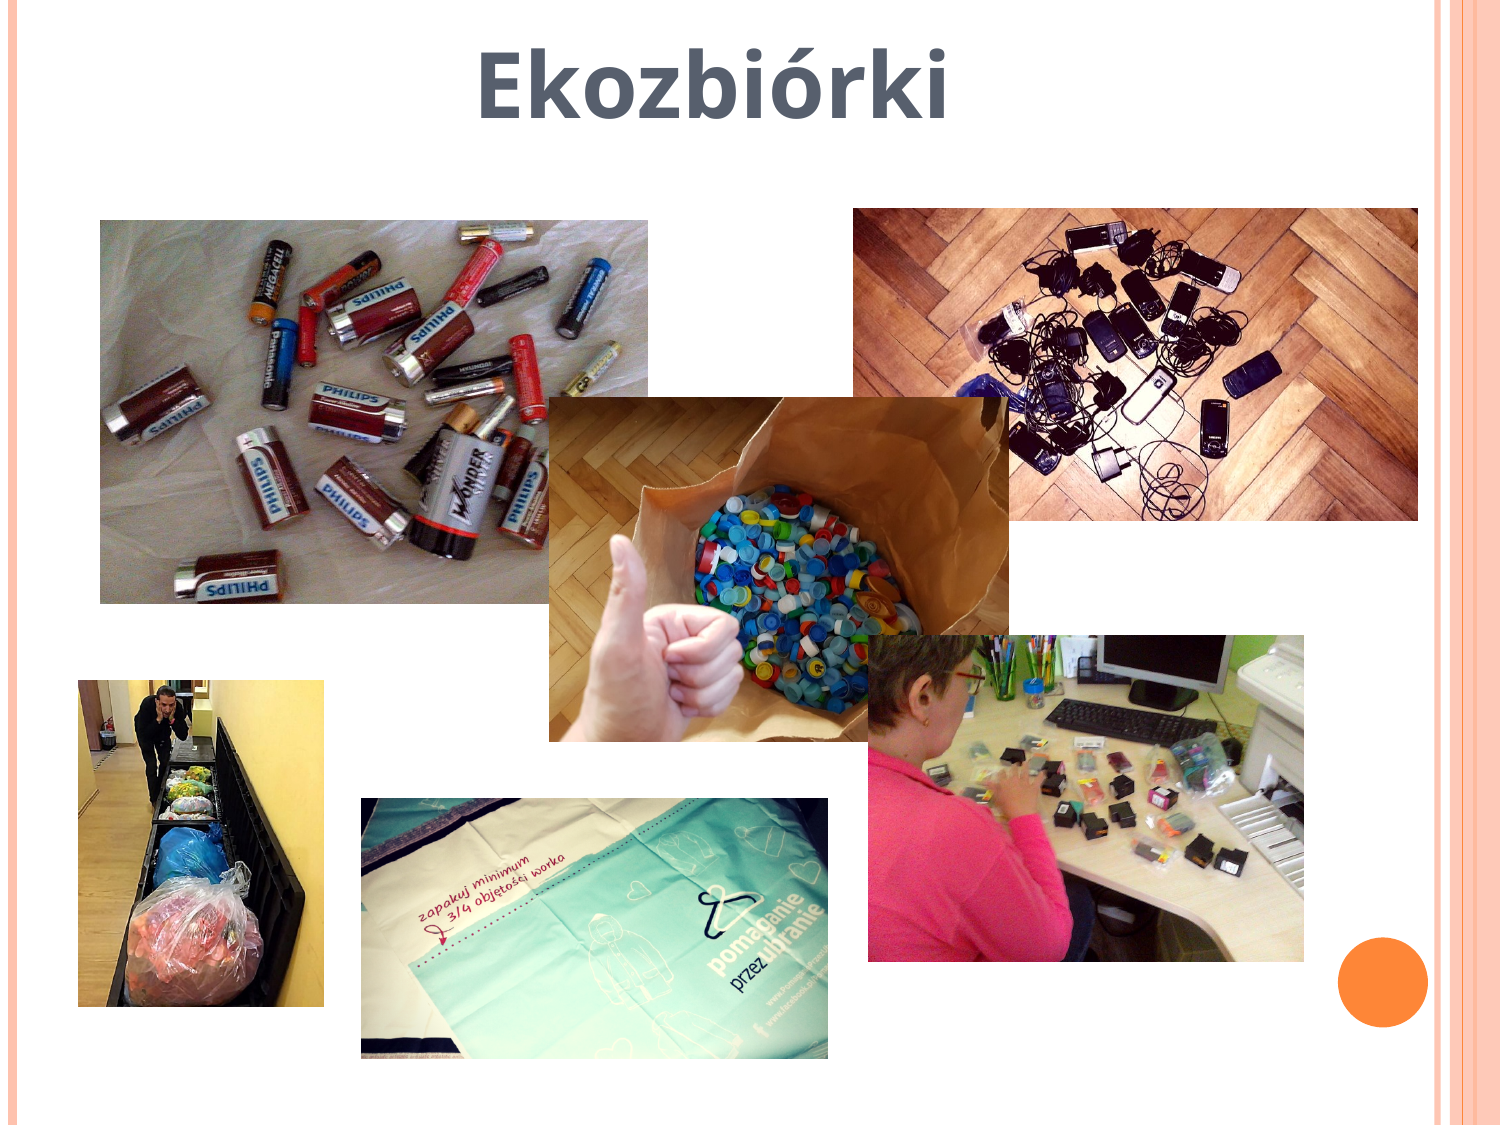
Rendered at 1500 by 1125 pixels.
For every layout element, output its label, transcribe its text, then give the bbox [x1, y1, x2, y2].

picture [100, 208, 1418, 962]
picture [361, 798, 828, 1059]
title Ekozbiórki [100, 19, 1326, 159]
picture [78, 680, 324, 1007]
